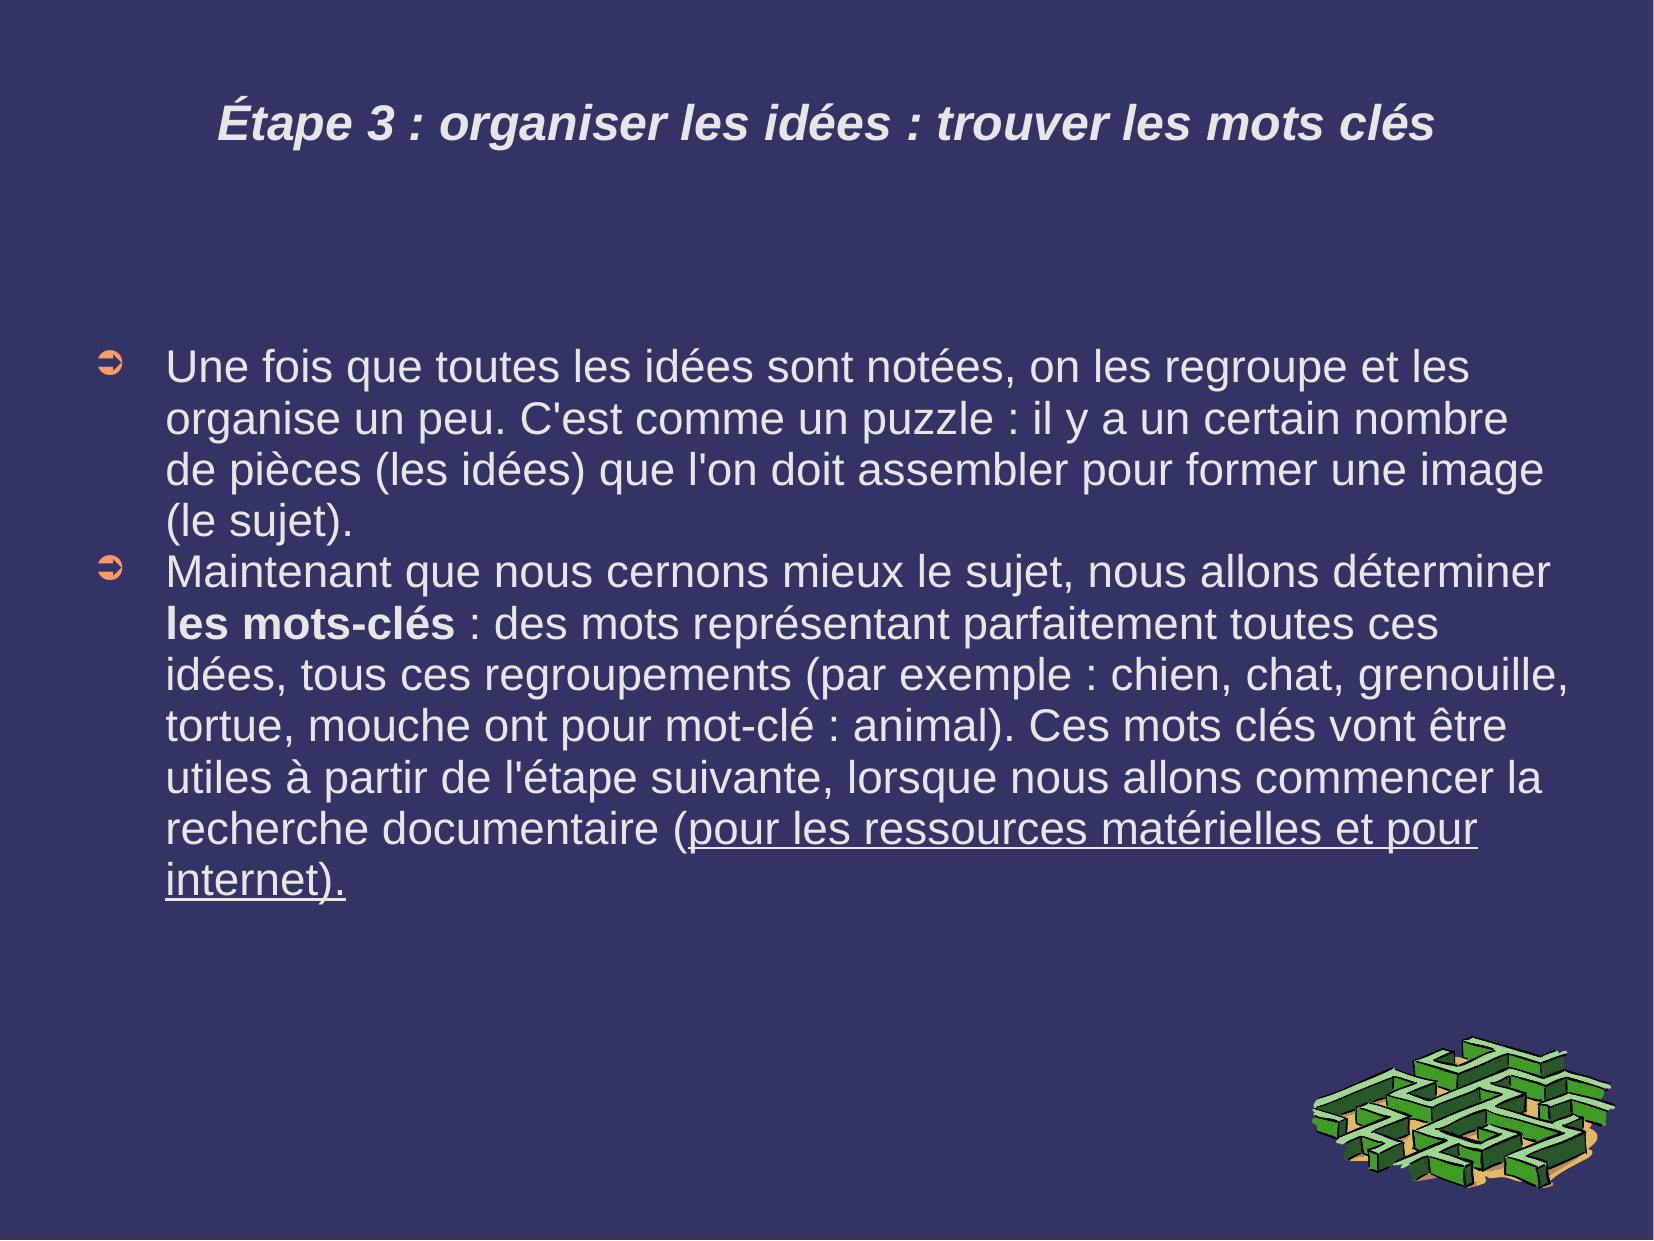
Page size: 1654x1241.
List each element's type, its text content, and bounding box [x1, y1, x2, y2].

list Une fois que toutes les idées sont notées, on les regroupe et les organise un peu. C'est comme un puzzle : il y a un certain nombre de pièces (les idées) que l'on doit assembler pour former une image (le sujet). Maintenant que nous cernons mieux le sujet, nous allons déterminer les mots-clés : des mots représentant parfaitement toutes ces idées, tous ces regroupements (par exemple : chien, chat, grenouille, tortue, mouche ont pour mot-clé : animal). Ces mots clés vont être utiles à partir de l'étape suivante, lorsque nous allons commencer la recherche documentaire (pour les ressources matérielles et pour internet). [82, 290, 1571, 1109]
title Étape 3 : organiser les idées : trouver les mots clés [121, 19, 1534, 227]
